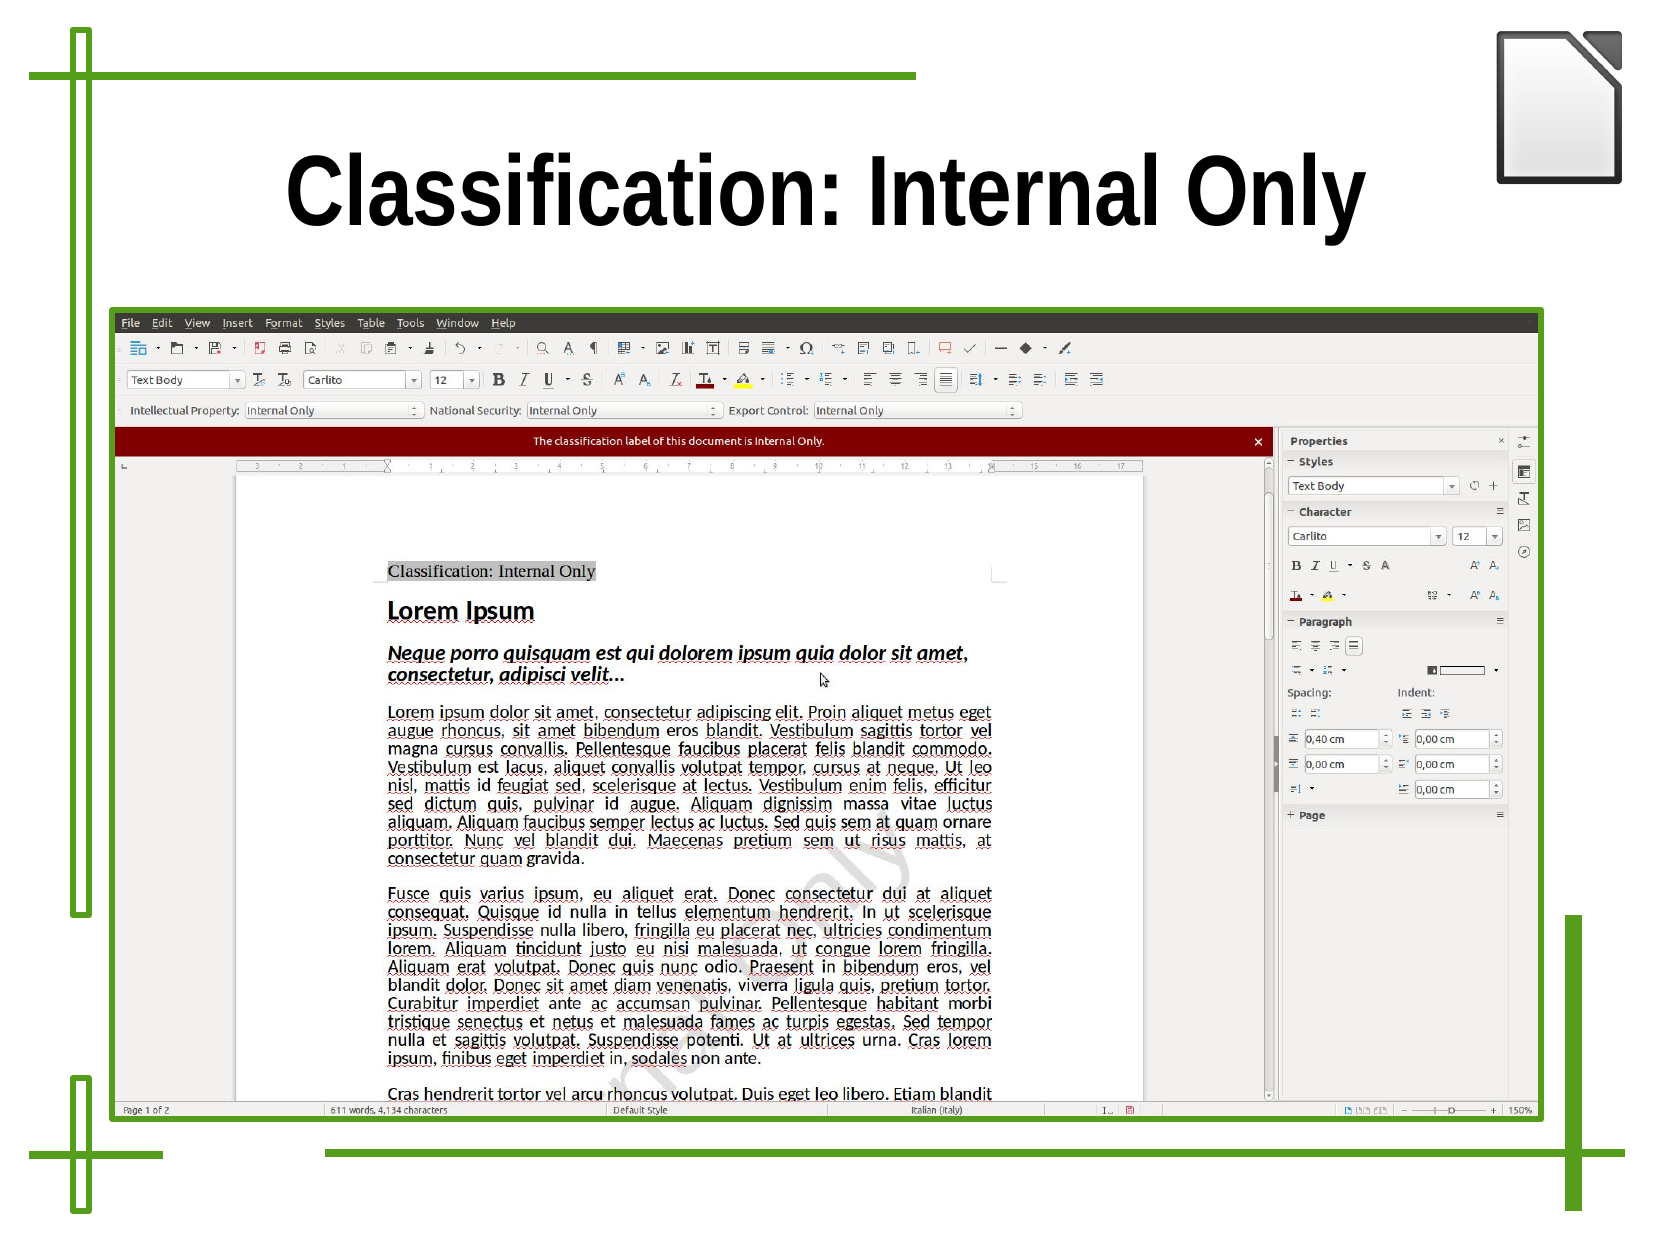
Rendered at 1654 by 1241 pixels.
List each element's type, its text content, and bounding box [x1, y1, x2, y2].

picture [1494, 29, 1624, 186]
picture [115, 312, 1539, 1117]
title Classification: Internal Only [118, 118, 1536, 260]
